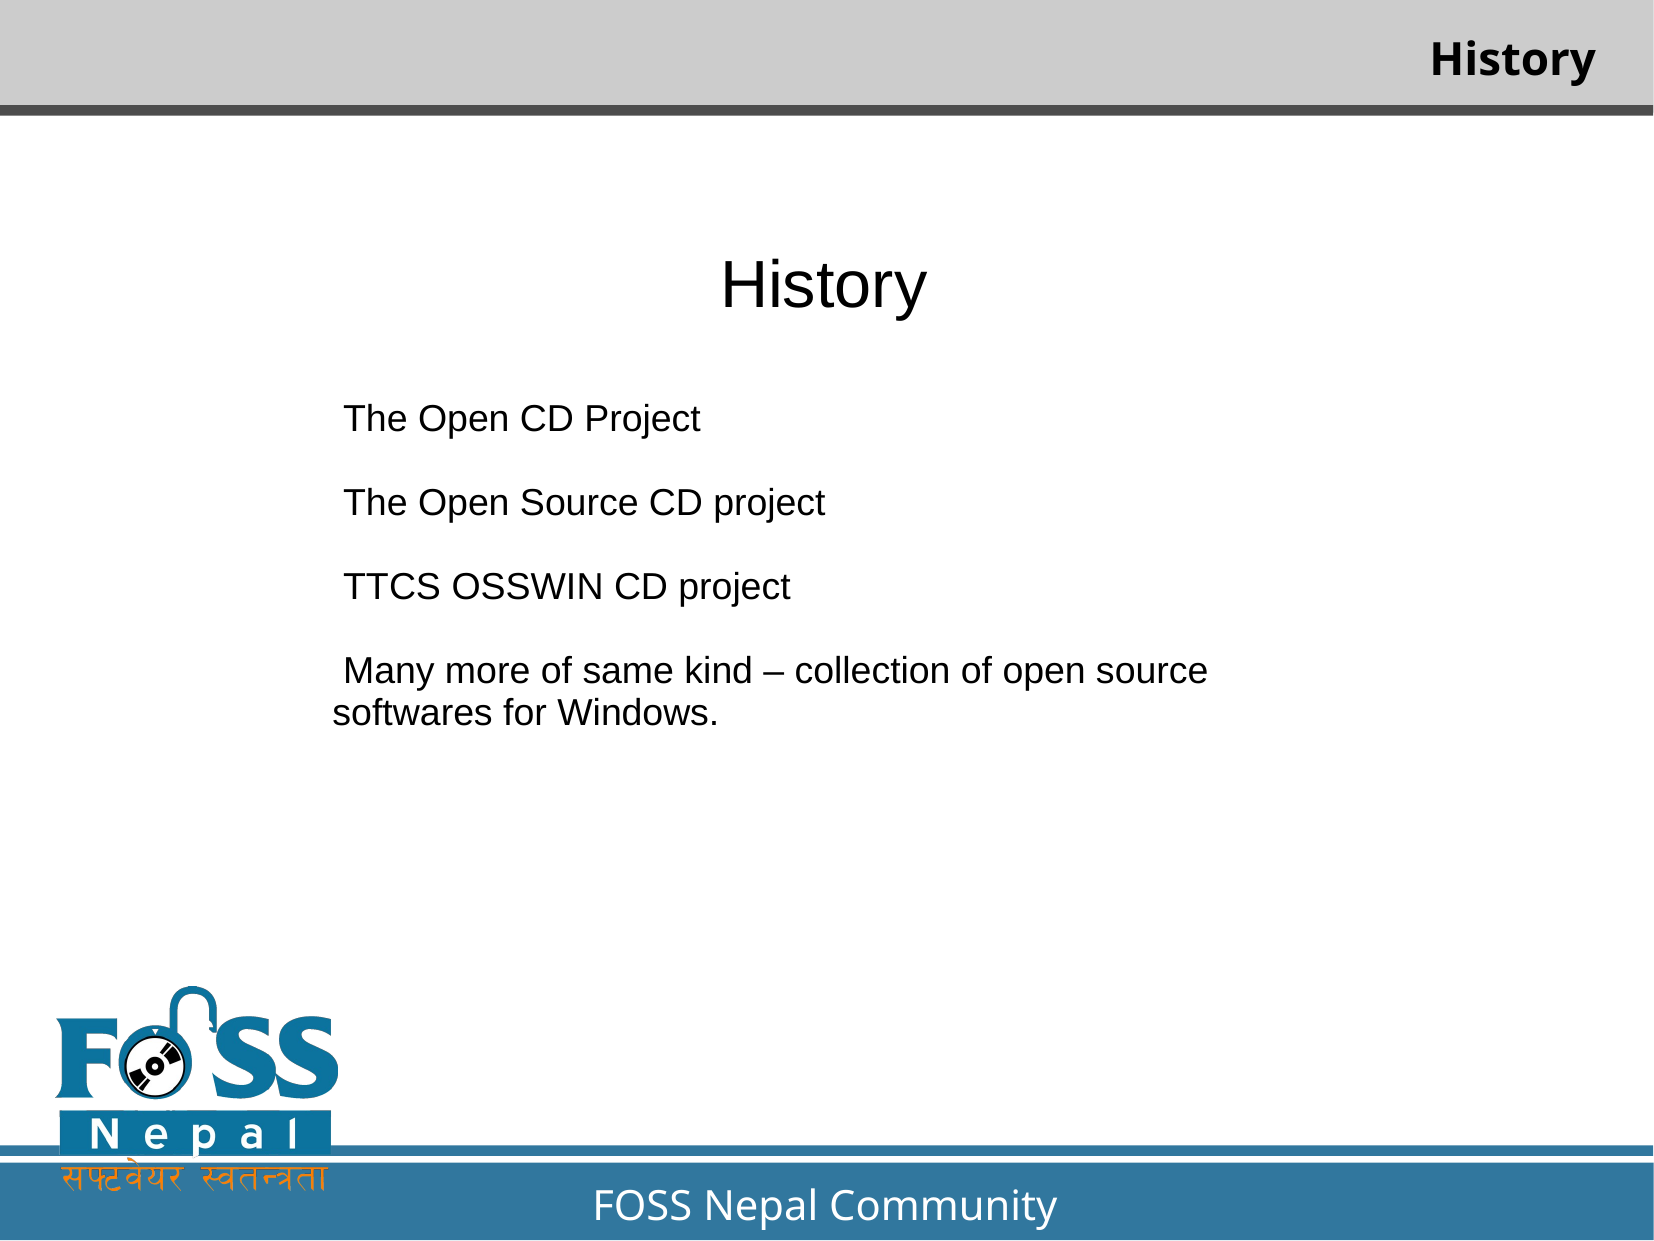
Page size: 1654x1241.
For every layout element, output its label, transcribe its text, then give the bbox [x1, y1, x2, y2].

picture [197, 986, 338, 1085]
text_box The Open CD Project The Open Source CD project TTCS OSSWIN CD project Many more of same kind – collection of open source softwares for Windows. [317, 390, 1331, 777]
text_box History [37, 19, 1611, 88]
text_box History [705, 239, 943, 338]
picture [55, 986, 338, 1191]
